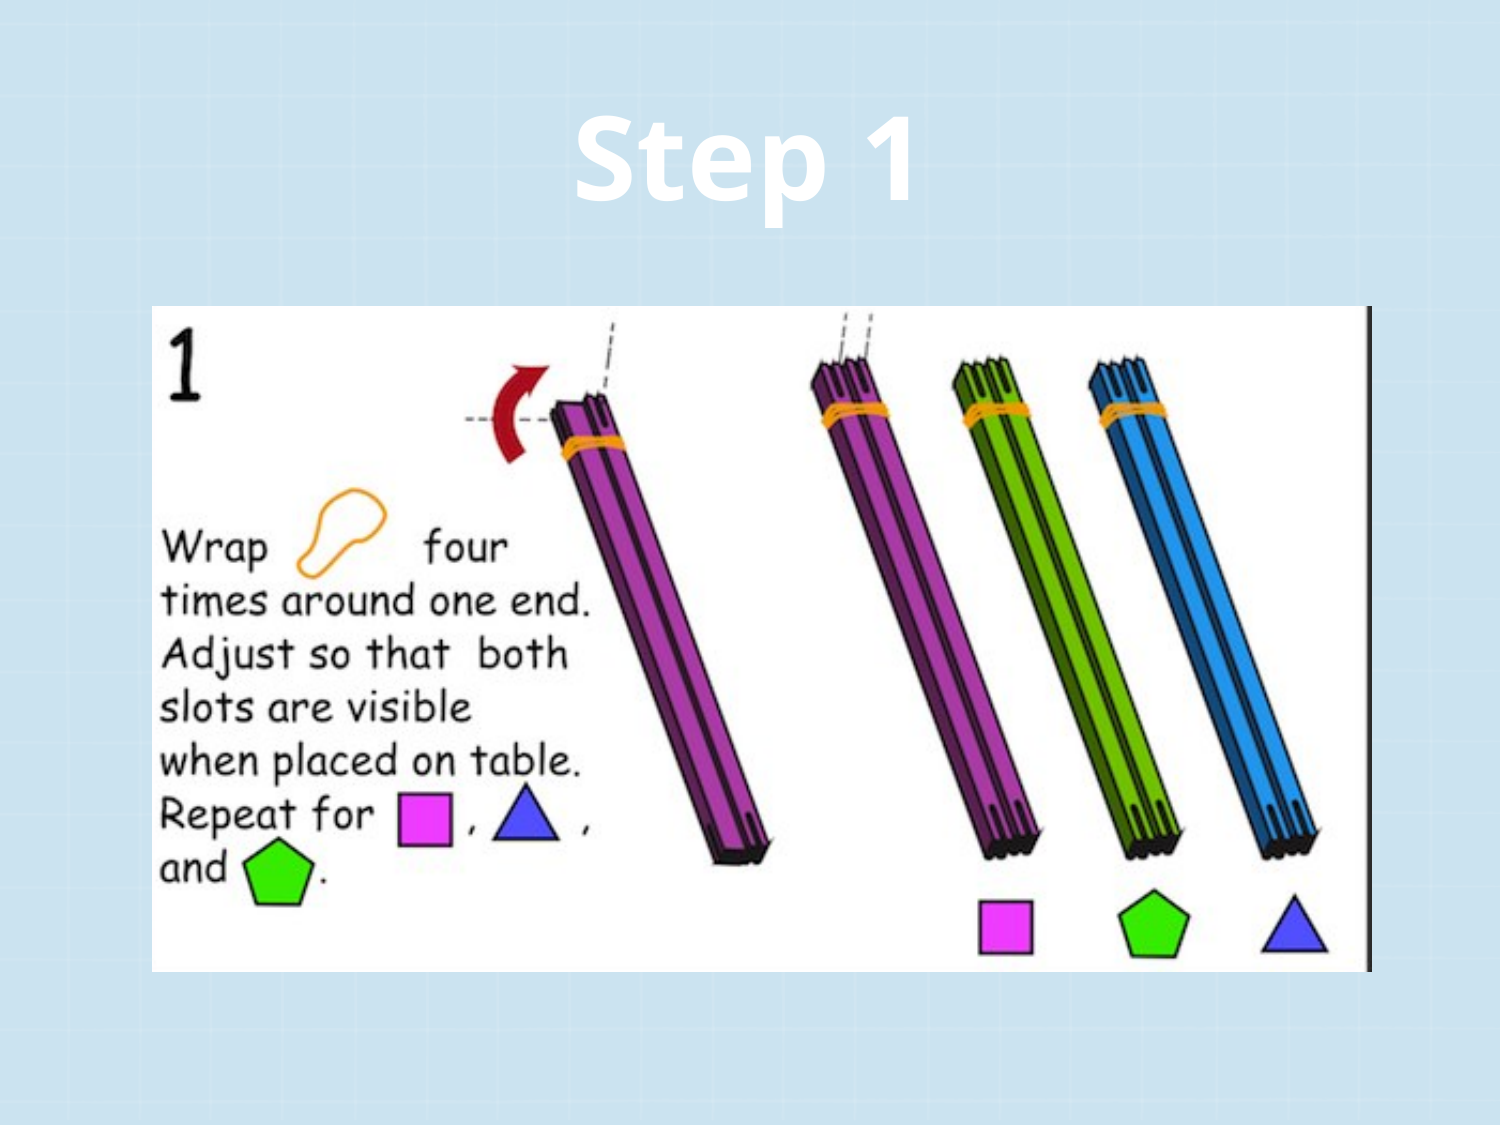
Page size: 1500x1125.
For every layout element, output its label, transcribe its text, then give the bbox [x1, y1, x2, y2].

picture [0, 0, 1500, 1125]
title Step 1 [127, 17, 1372, 289]
